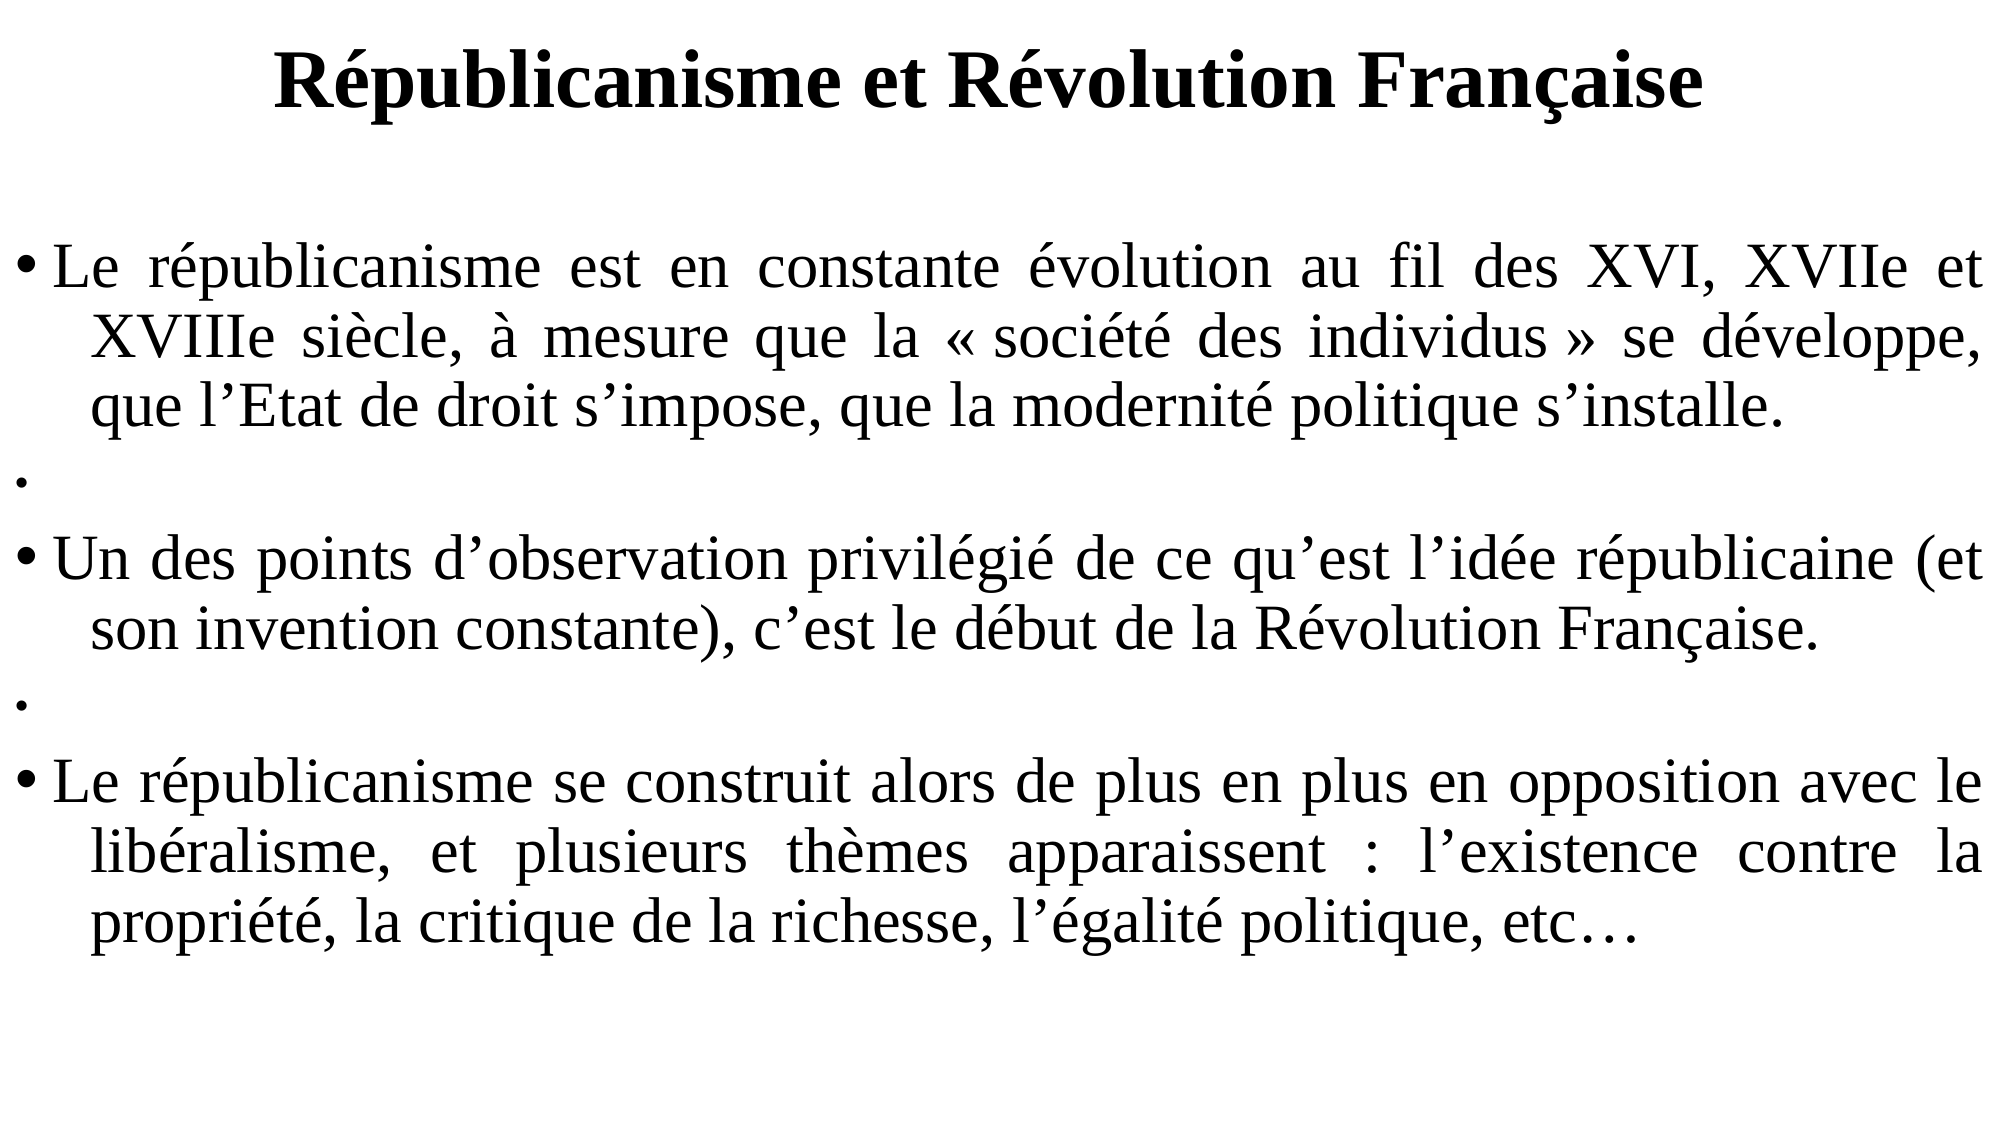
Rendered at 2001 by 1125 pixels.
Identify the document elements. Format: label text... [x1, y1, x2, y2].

title Républicanisme et Révolution Française [249, 0, 1750, 161]
list Le républicanisme est en constante évolution au fil des XVI, XVIIe et XVIIIe siècle, à mesure que la « société des individus » se développe, que l’Etat de droit s’impose, que la modernité politique s’installe. Un des points d’observation privilégié de ce qu’est l’idée républicaine (et son invention constante), c’est le début de la Révolution Française. Le républicanisme se construit alors de plus en plus en opposition avec le libéralisme, et plusieurs thèmes apparaissent : l’existence contre la propriété, la critique de la richesse, l’égalité politique, etc… [0, 224, 2000, 1125]
